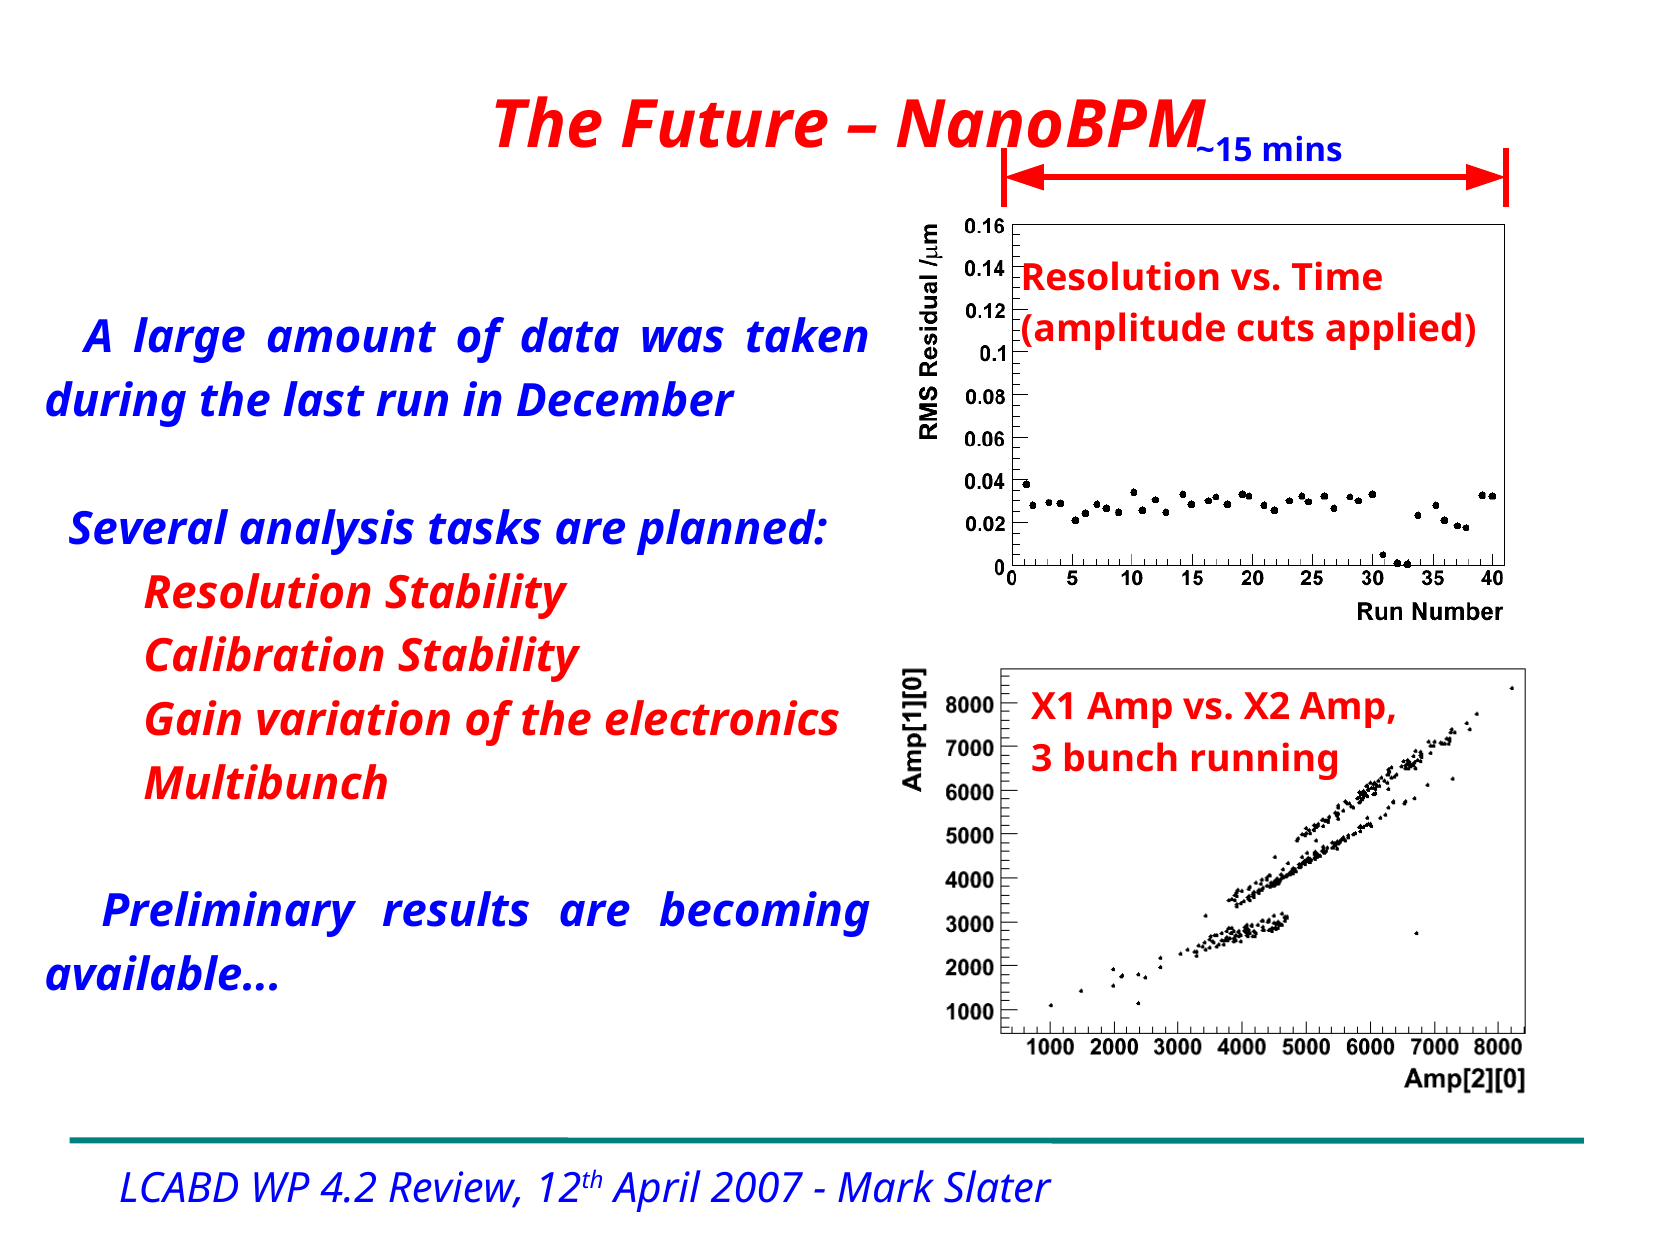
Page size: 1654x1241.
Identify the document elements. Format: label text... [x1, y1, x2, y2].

text_box A large amount of data was taken during the last run in December Several analysis tasks are planned: Resolution Stability Calibration Stability Gain variation of the electronics Multibunch Preliminary results are becoming available... [29, 295, 886, 989]
picture [896, 178, 1595, 1106]
text_box Resolution vs. Time (amplitude cuts applied) [1020, 248, 1478, 354]
text_box The Future – NanoBPM [490, 74, 1207, 168]
text_box ~15 mins [1181, 118, 1359, 172]
text_box X1 Amp vs. X2 Amp, 3 bunch running [1031, 678, 1398, 783]
text_box LCABD WP 4.2 Review, 12th April 2007 - Mark Slater [118, 1156, 1152, 1215]
